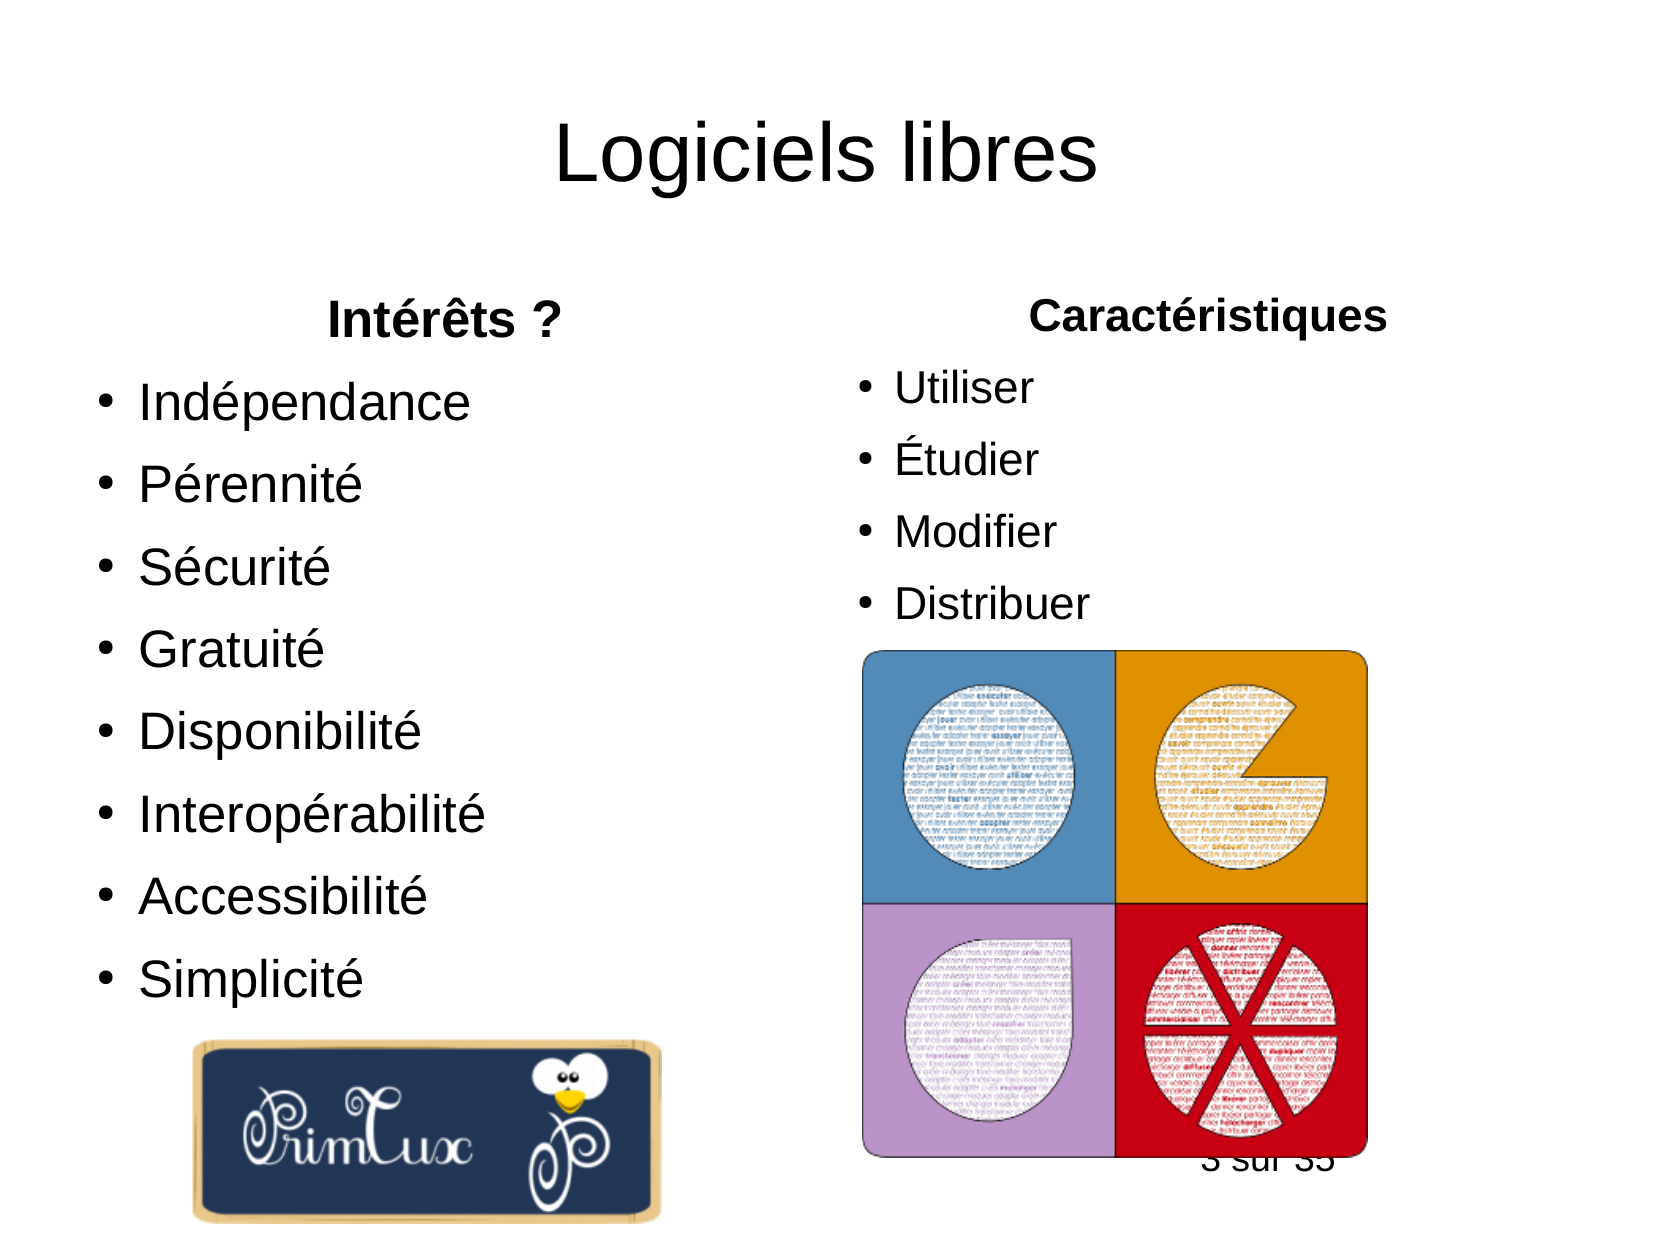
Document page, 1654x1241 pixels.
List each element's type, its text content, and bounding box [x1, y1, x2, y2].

picture [862, 650, 1368, 1158]
list Intérêts ? Indépendance Pérennité Sécurité Gratuité Disponibilité Interopérabilité Accessibilité Simplicité [82, 290, 809, 1010]
title Logiciels libres [82, 49, 1571, 257]
list Caractéristiques Utiliser Étudier Modifier Distribuer [845, 290, 1572, 634]
picture [192, 1039, 662, 1224]
